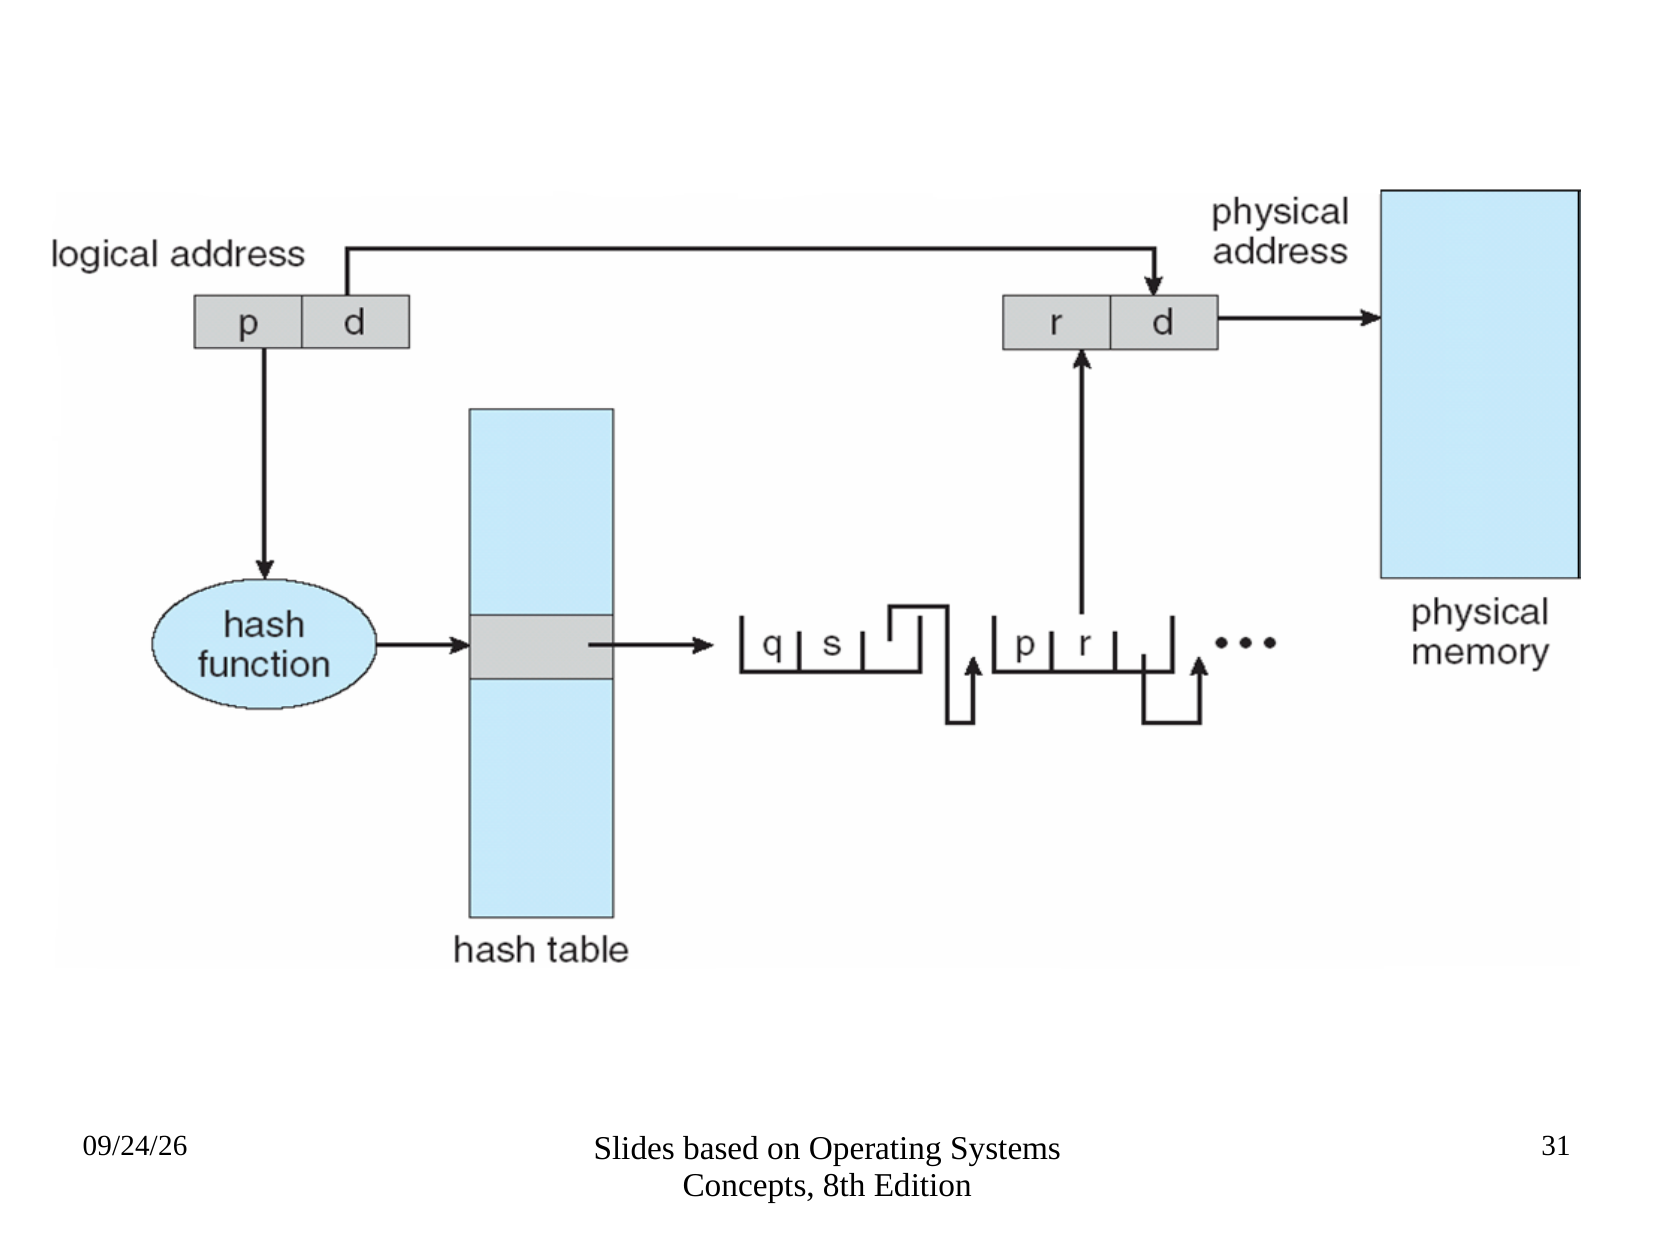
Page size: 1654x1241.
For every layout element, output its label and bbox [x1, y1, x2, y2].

picture [50, 189, 1581, 976]
